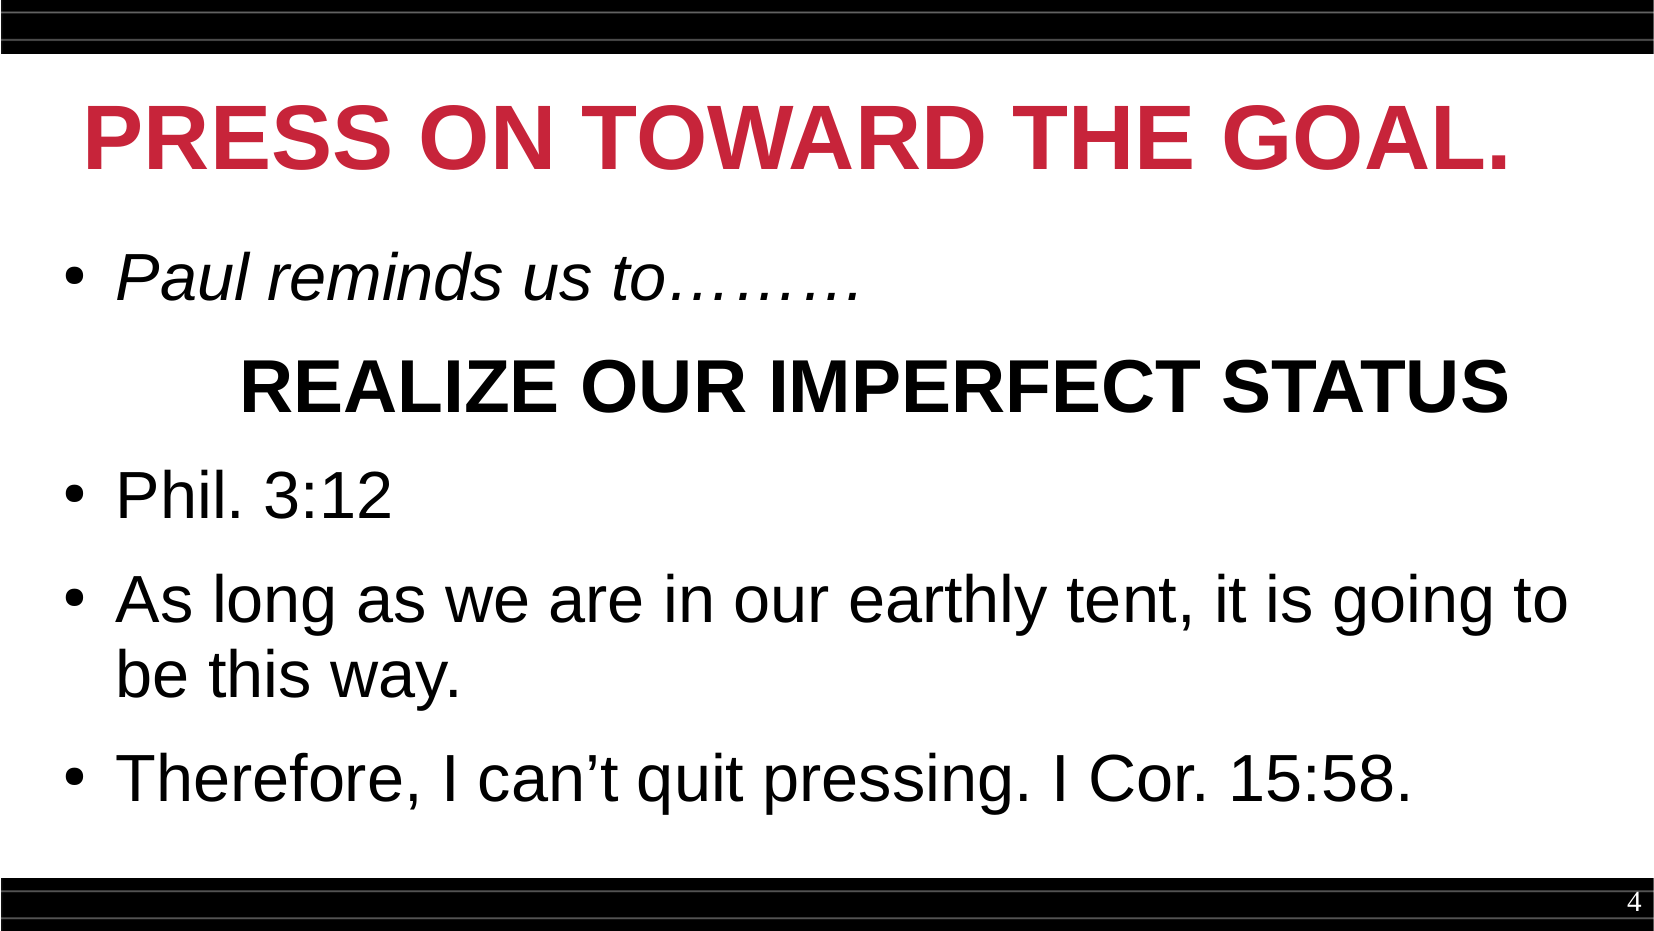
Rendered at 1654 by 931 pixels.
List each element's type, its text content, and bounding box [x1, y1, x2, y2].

list Paul reminds us to……… REALIZE OUR IMPERFECT STATUS Phil. 3:12 As long as we are in our earthly tent, it is going to be this way. Therefore, I can’t quit pressing. I Cor. 15:58. [45, 240, 1636, 871]
title PRESS ON TOWARD THE GOAL. [82, 60, 1571, 216]
picture [1, 0, 1654, 54]
picture [1, 878, 1654, 931]
